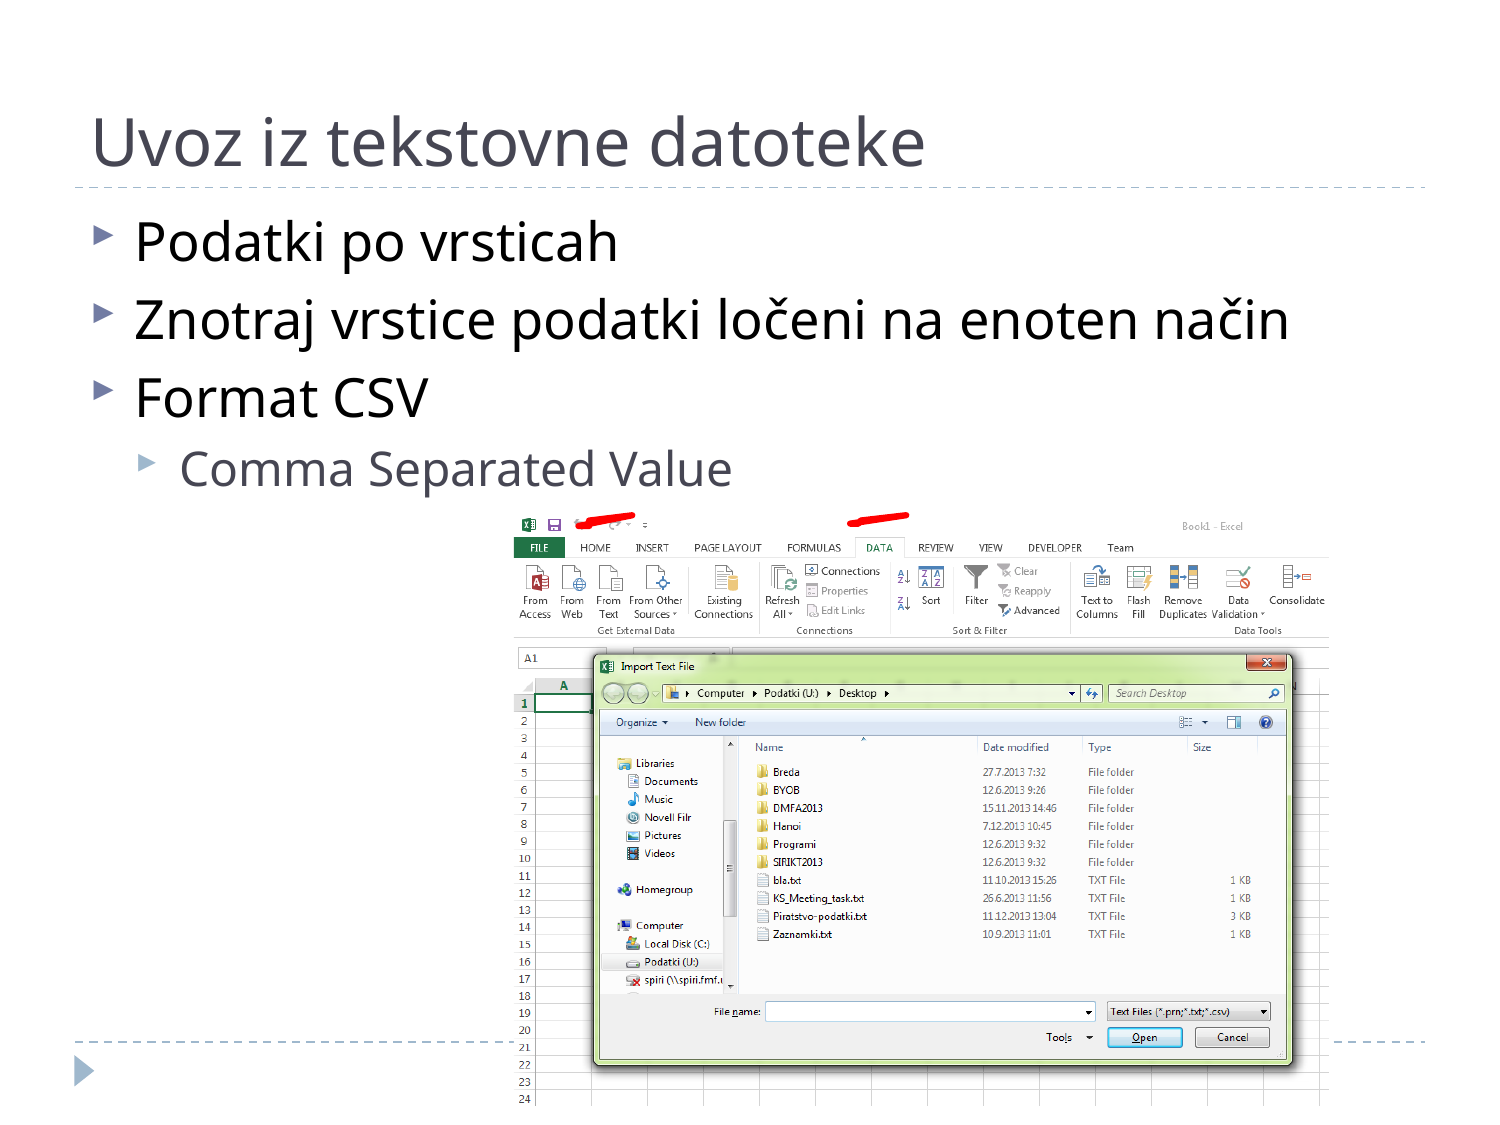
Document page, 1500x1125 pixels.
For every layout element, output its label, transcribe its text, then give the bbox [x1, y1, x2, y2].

picture [513, 515, 1329, 1106]
title Uvoz iz tekstovne datoteke [75, 24, 1425, 188]
list Podatki po vrsticah Znotraj vrstice podatki ločeni na enoten način Format CSV Comma Separated Value [75, 200, 1425, 1010]
